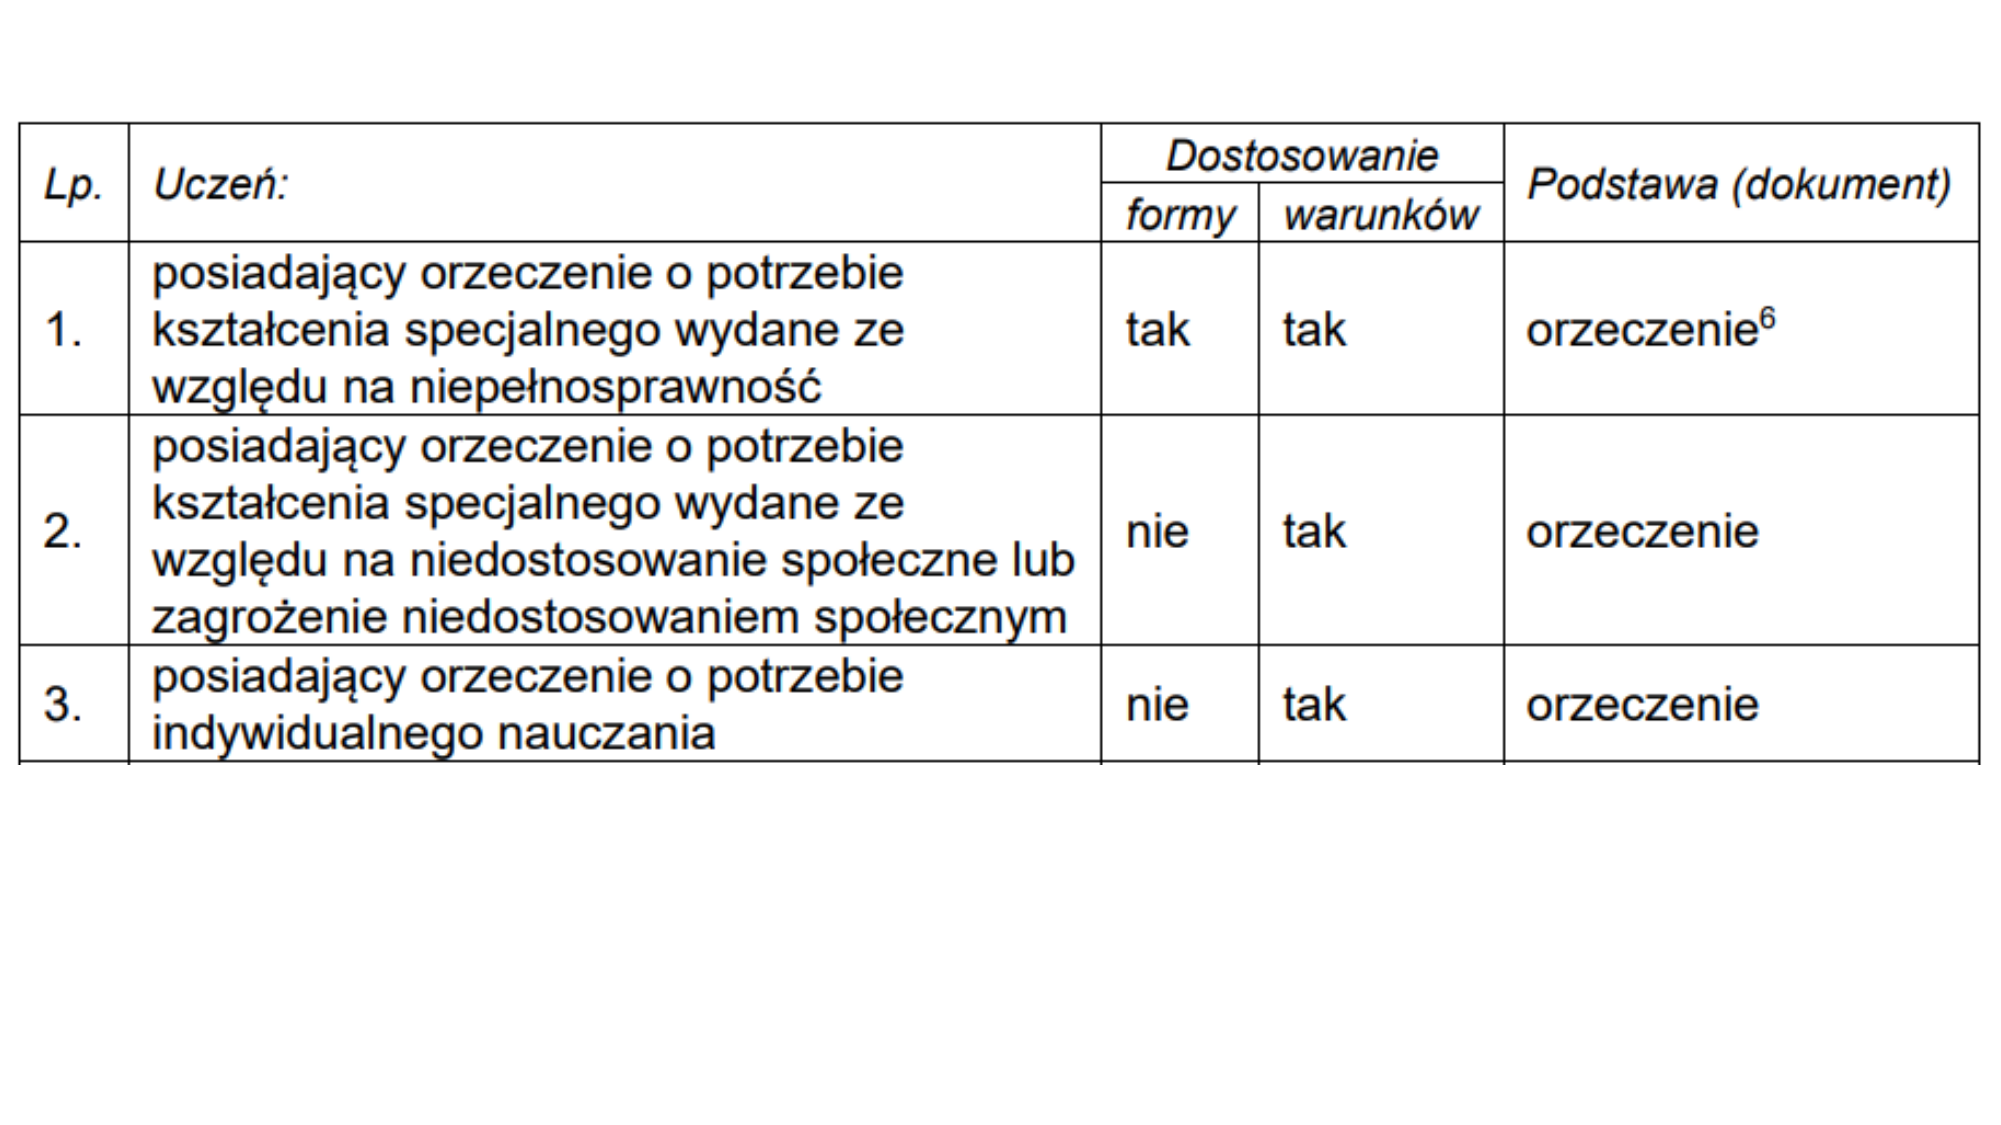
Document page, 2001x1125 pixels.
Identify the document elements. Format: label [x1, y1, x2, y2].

picture [8, 103, 1992, 765]
